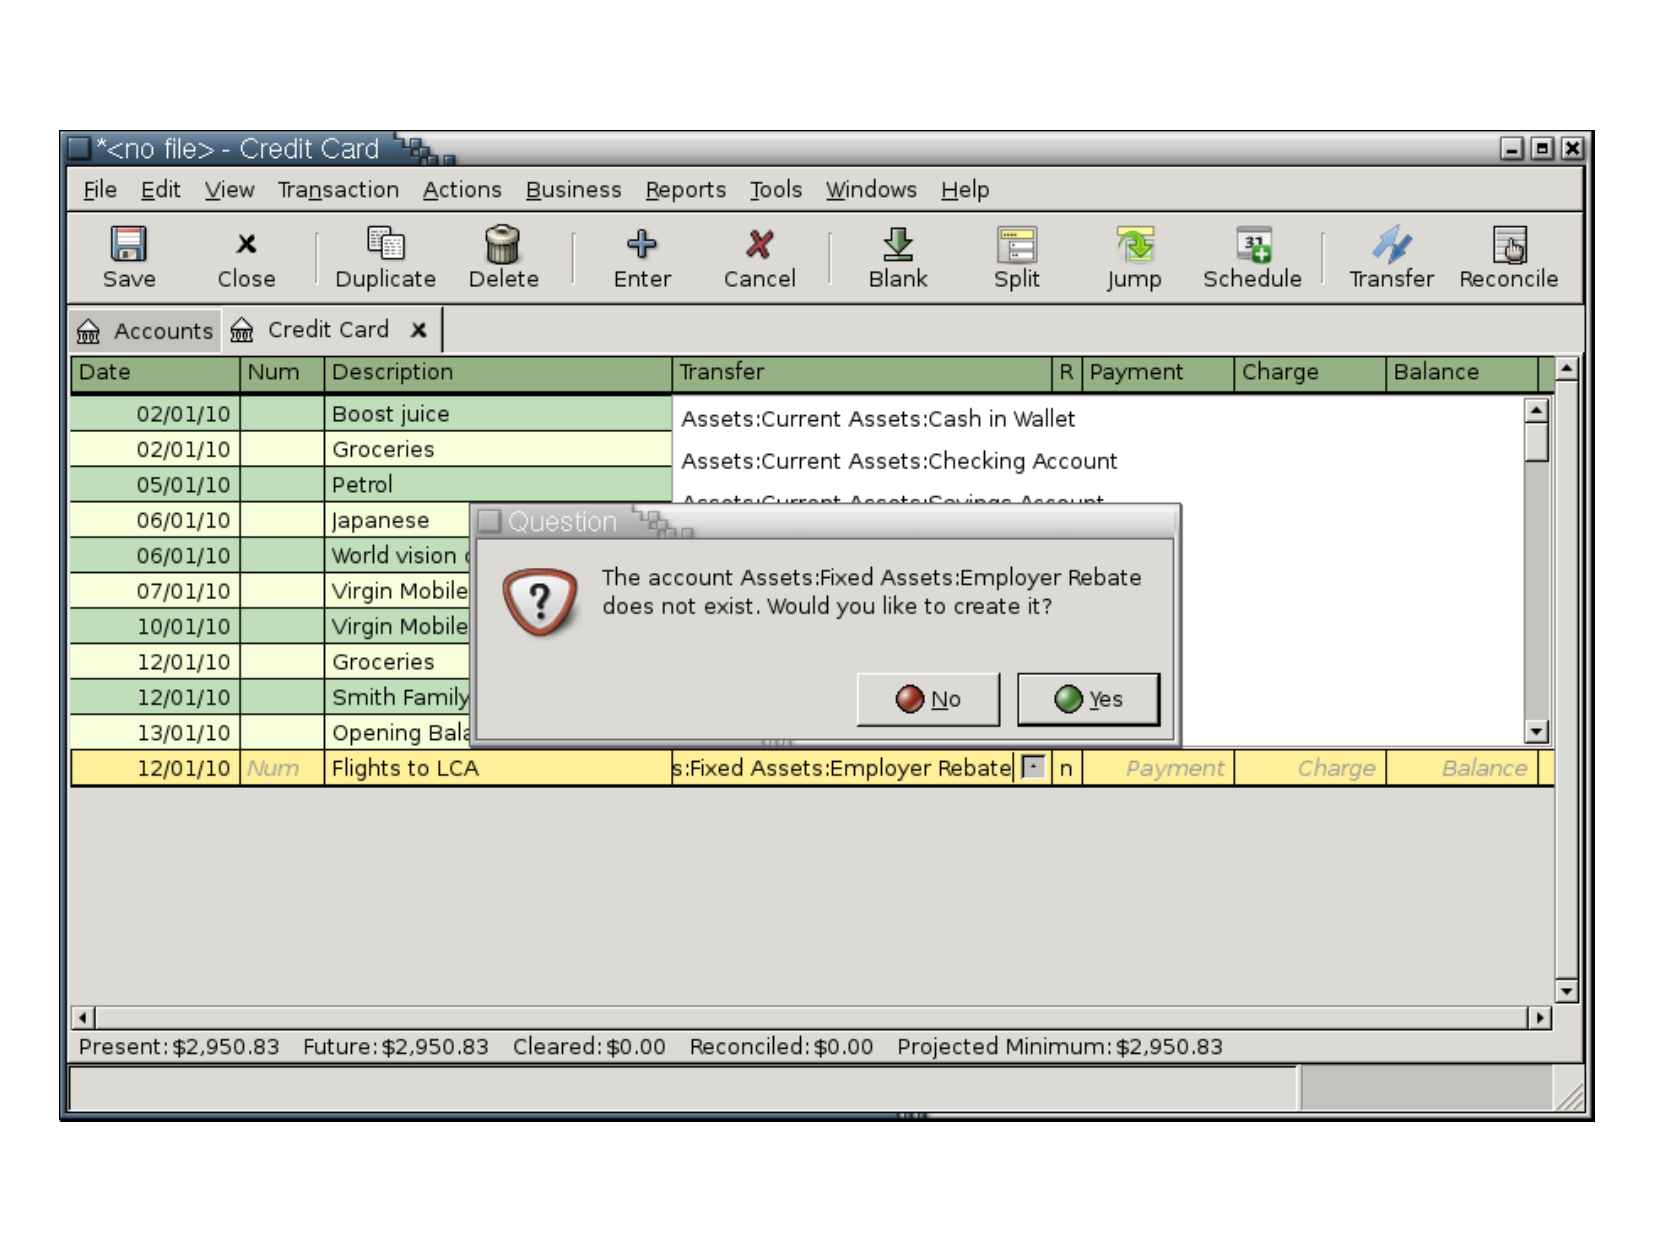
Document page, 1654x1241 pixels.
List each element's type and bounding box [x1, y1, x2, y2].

picture [59, 130, 1595, 1123]
